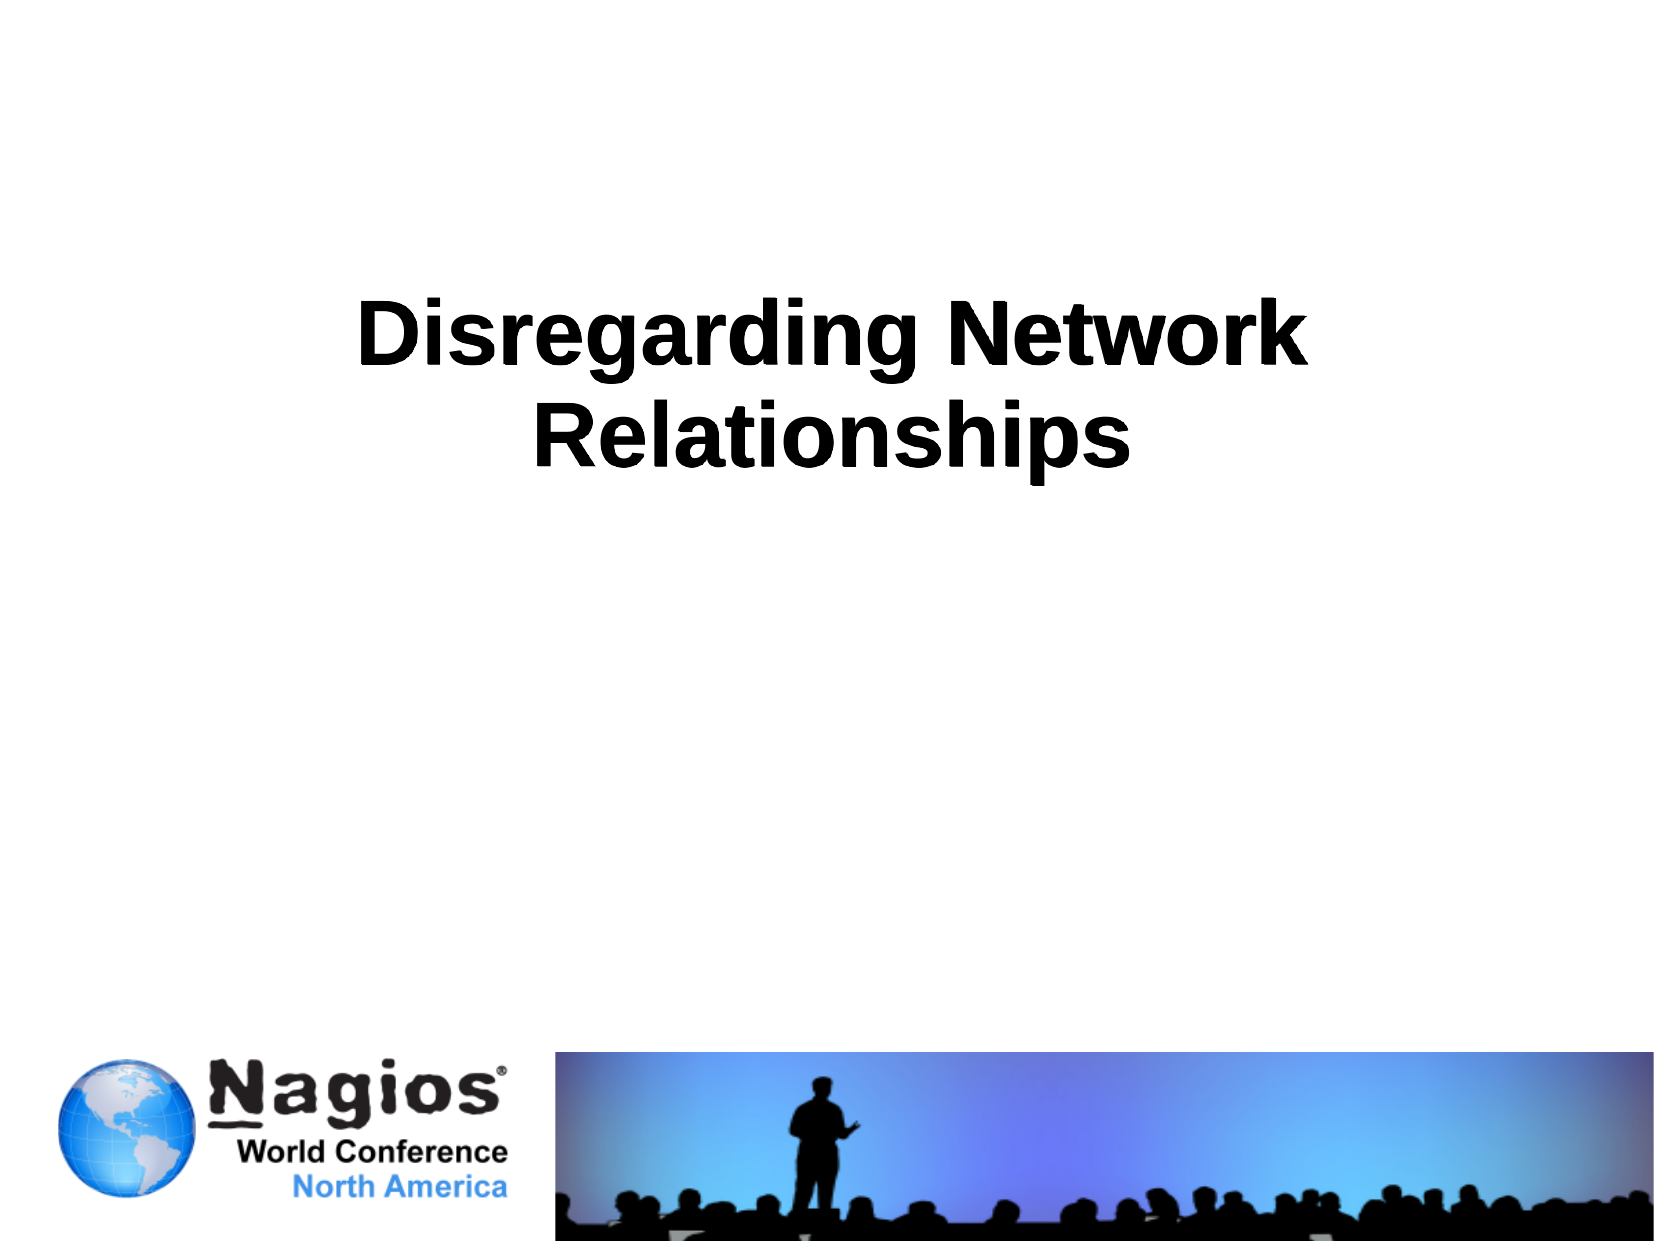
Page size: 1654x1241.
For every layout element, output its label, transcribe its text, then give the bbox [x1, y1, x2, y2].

picture [58, 1058, 509, 1228]
picture [555, 1052, 1654, 1241]
title Disregarding Network Relationships [87, 280, 1576, 488]
